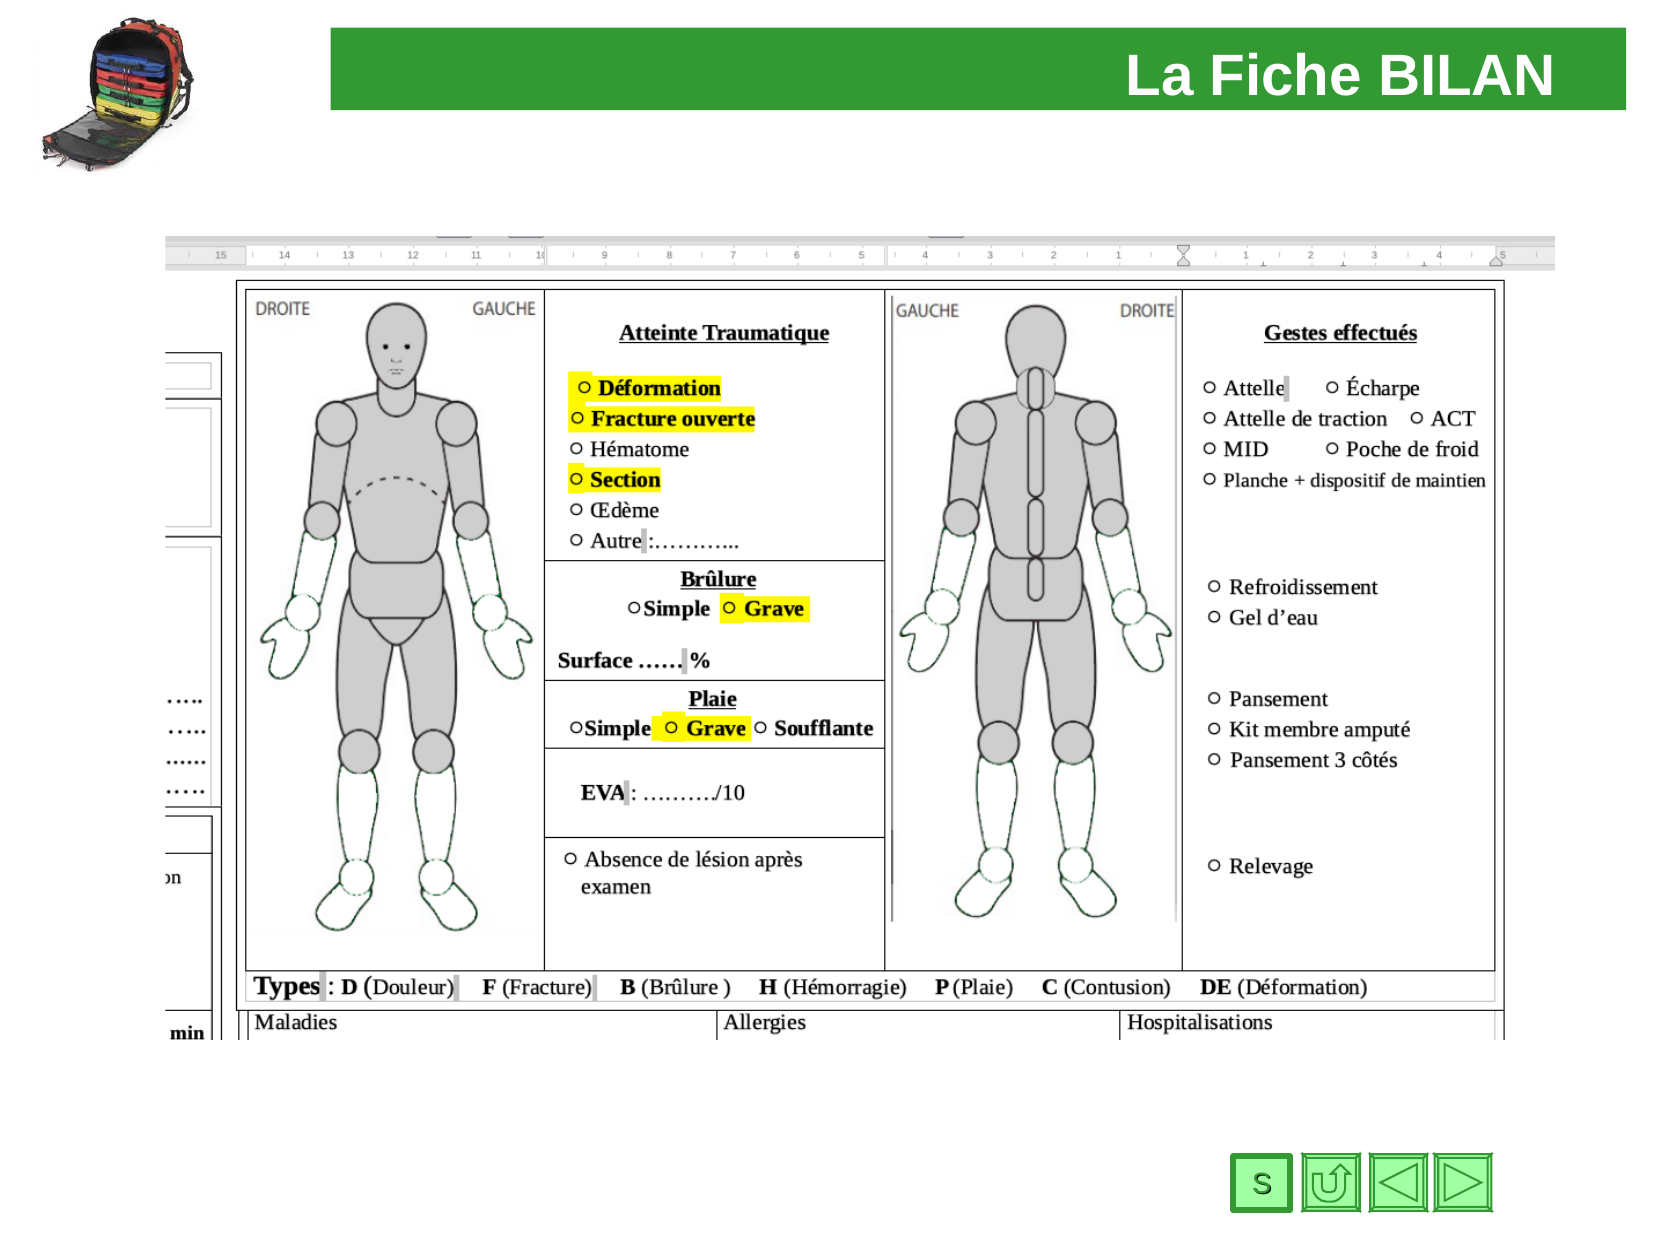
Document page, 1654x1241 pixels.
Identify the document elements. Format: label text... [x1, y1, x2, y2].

text_box La Fiche BILAN [968, 35, 1571, 116]
picture [165, 236, 1555, 1040]
picture [29, 5, 201, 183]
